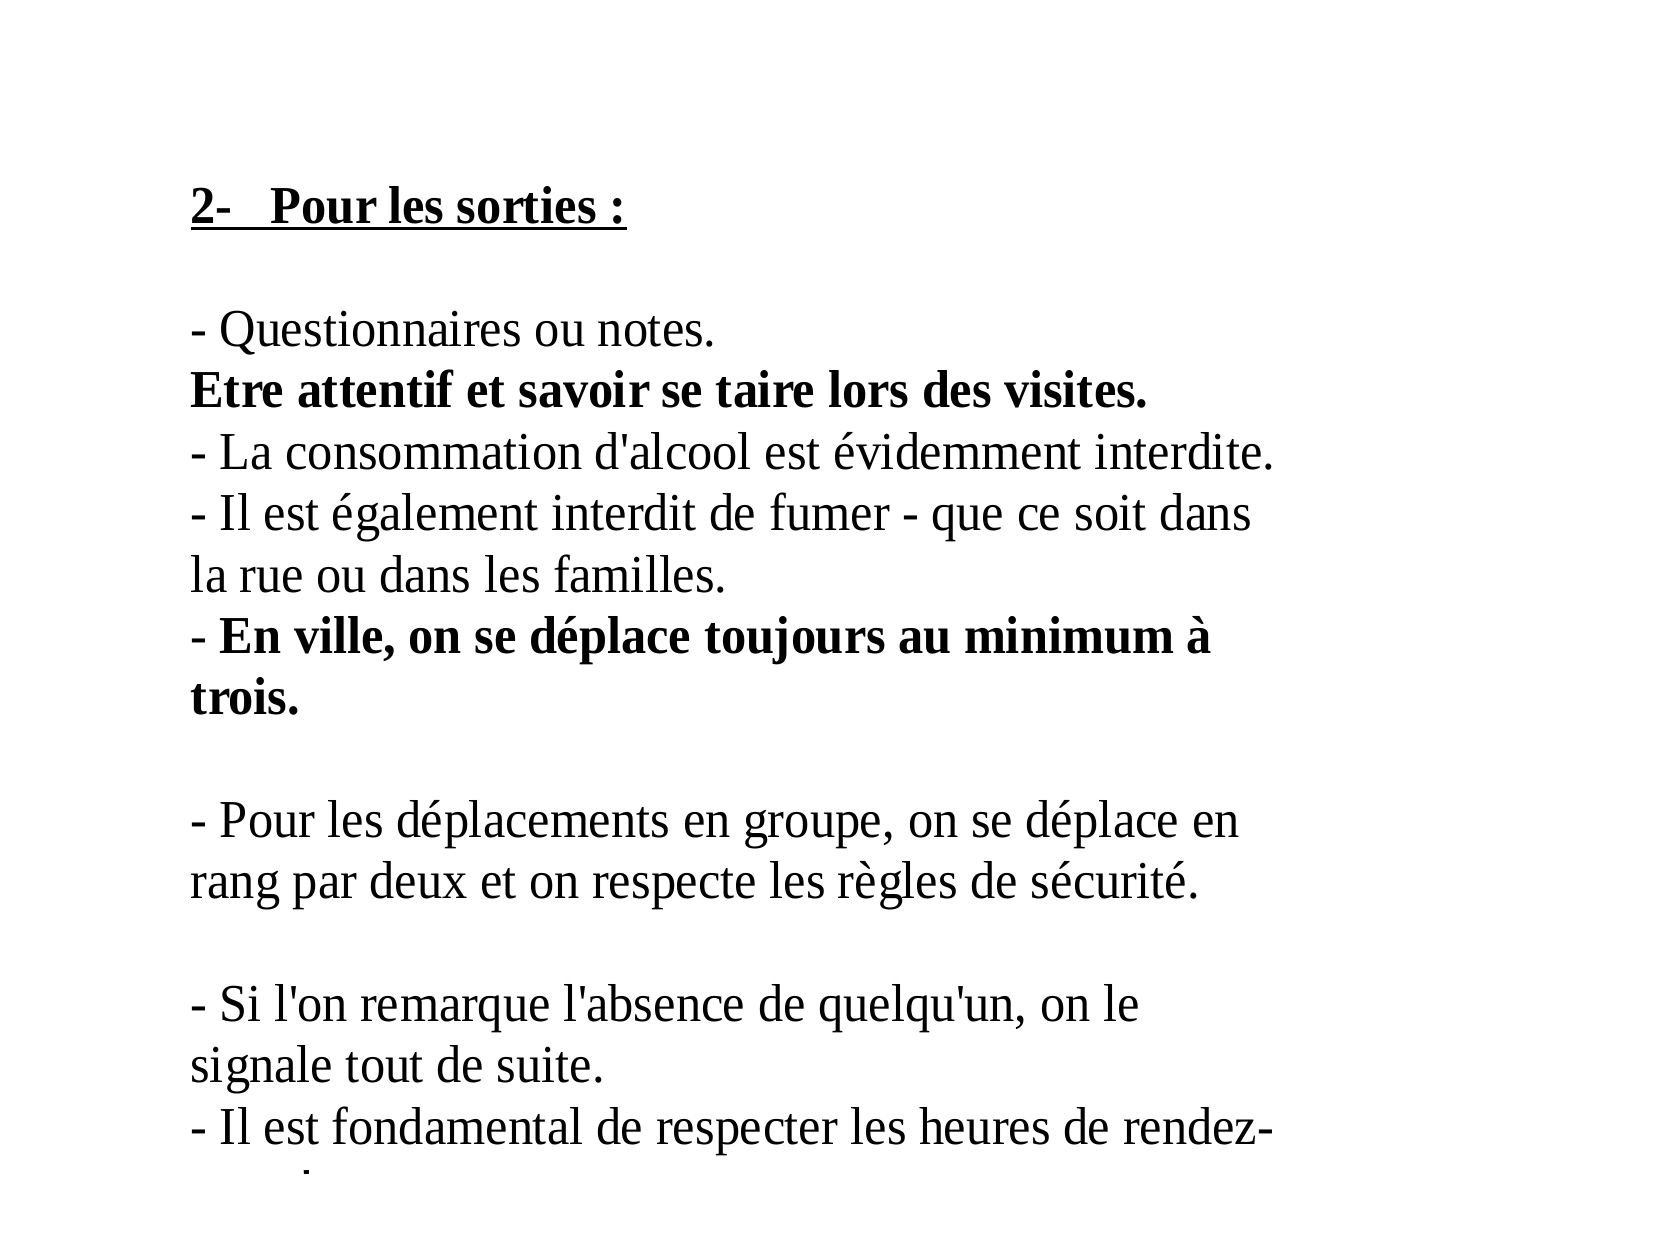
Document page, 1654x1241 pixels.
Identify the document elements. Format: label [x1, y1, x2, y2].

chart [58, 36, 1375, 1174]
